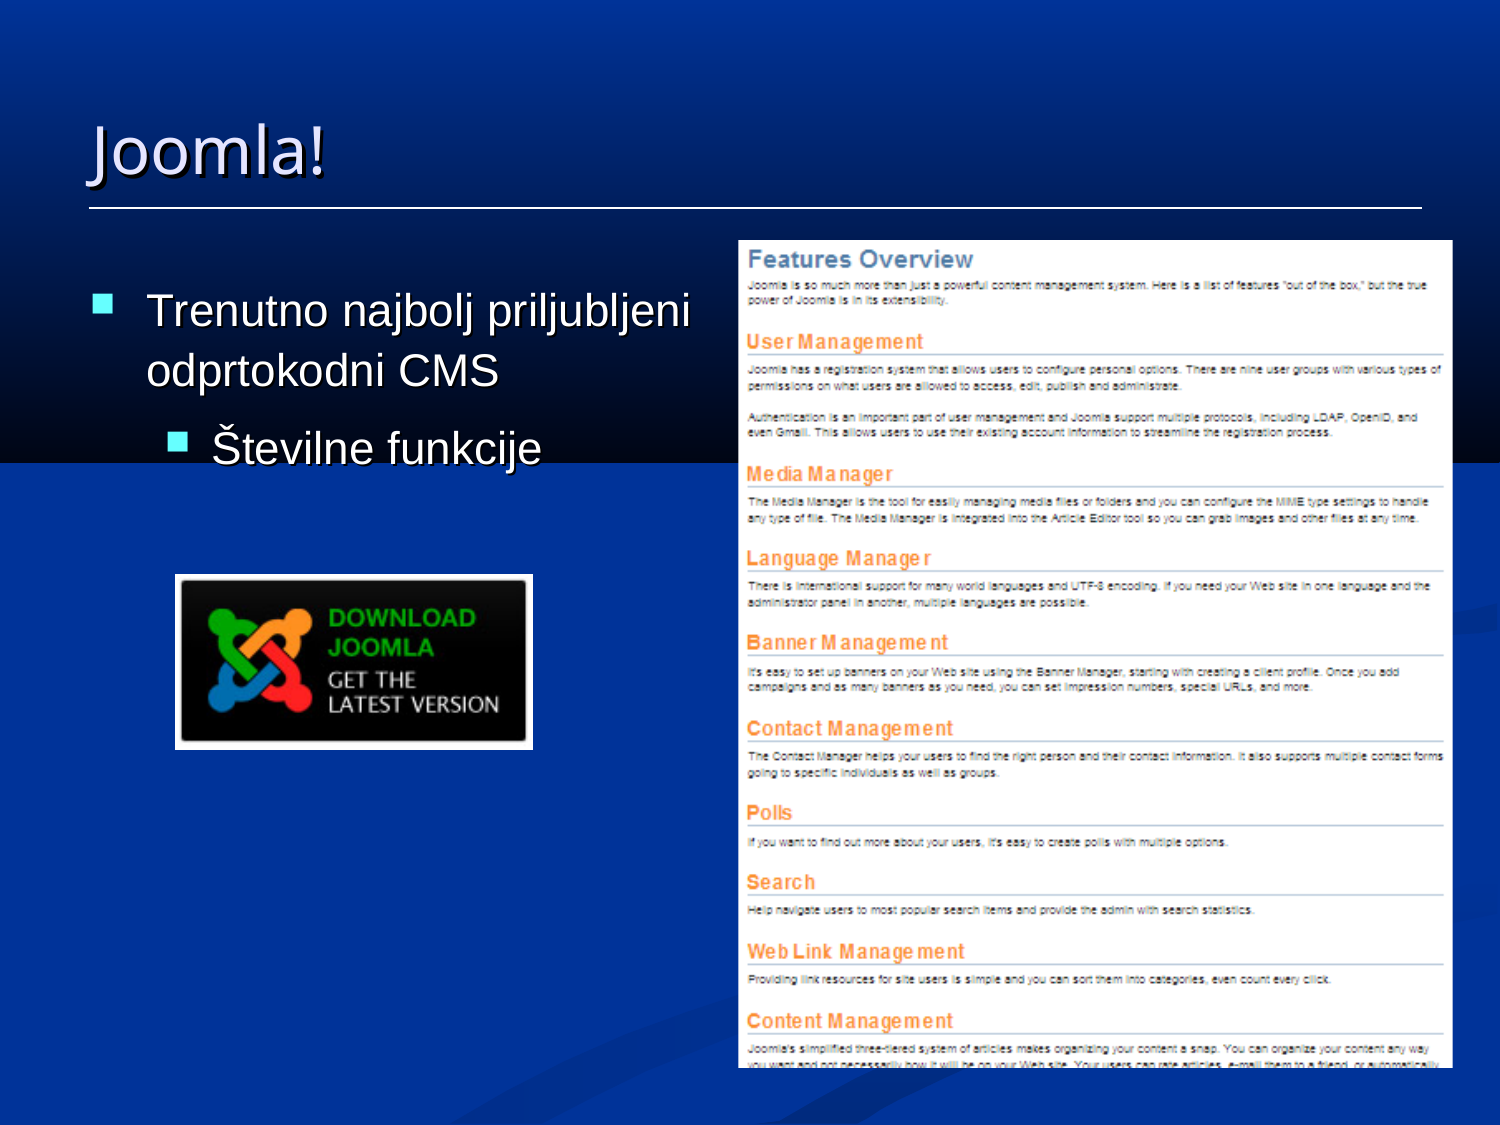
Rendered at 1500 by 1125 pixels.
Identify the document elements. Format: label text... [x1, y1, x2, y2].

text_box Trenutno najbolj priljubljeni odprtokodni CMS Številne funkcije [75, 267, 751, 1071]
picture [738, 240, 1453, 1069]
text_box Joomla! [76, 54, 1459, 242]
